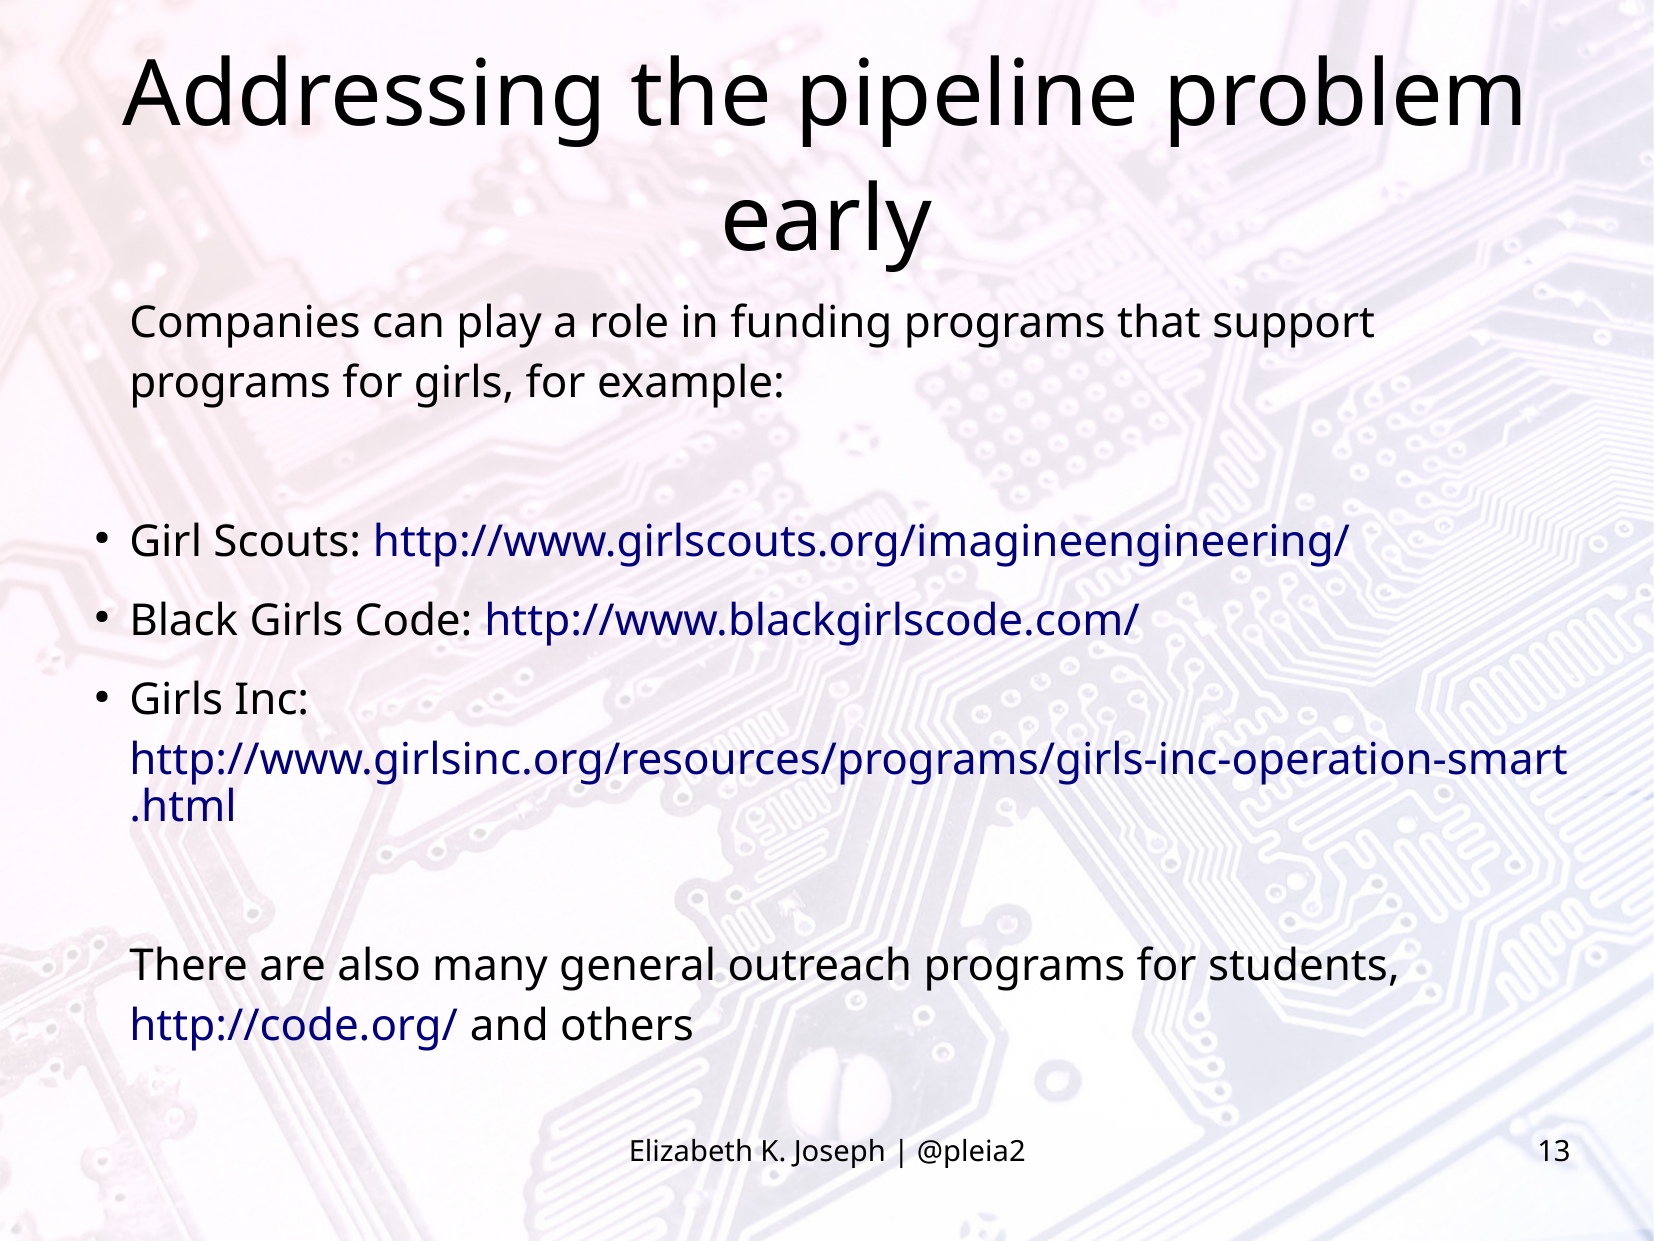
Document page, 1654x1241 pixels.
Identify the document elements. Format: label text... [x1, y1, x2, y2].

title Addressing the pipeline problem early [82, 49, 1571, 257]
list Companies can play a role in funding programs that support programs for girls, for example: Girl Scouts: http://www.girlscouts.org/imagineengineering/ Black Girls Code: http://www.blackgirlscode.com/ Girls Inc: http://www.girlsinc.org/resources/programs/girls-inc-operation-smart.html There are also many general outreach programs for students, http://code.org/ and others [82, 290, 1571, 1010]
picture [0, 0, 1654, 1241]
